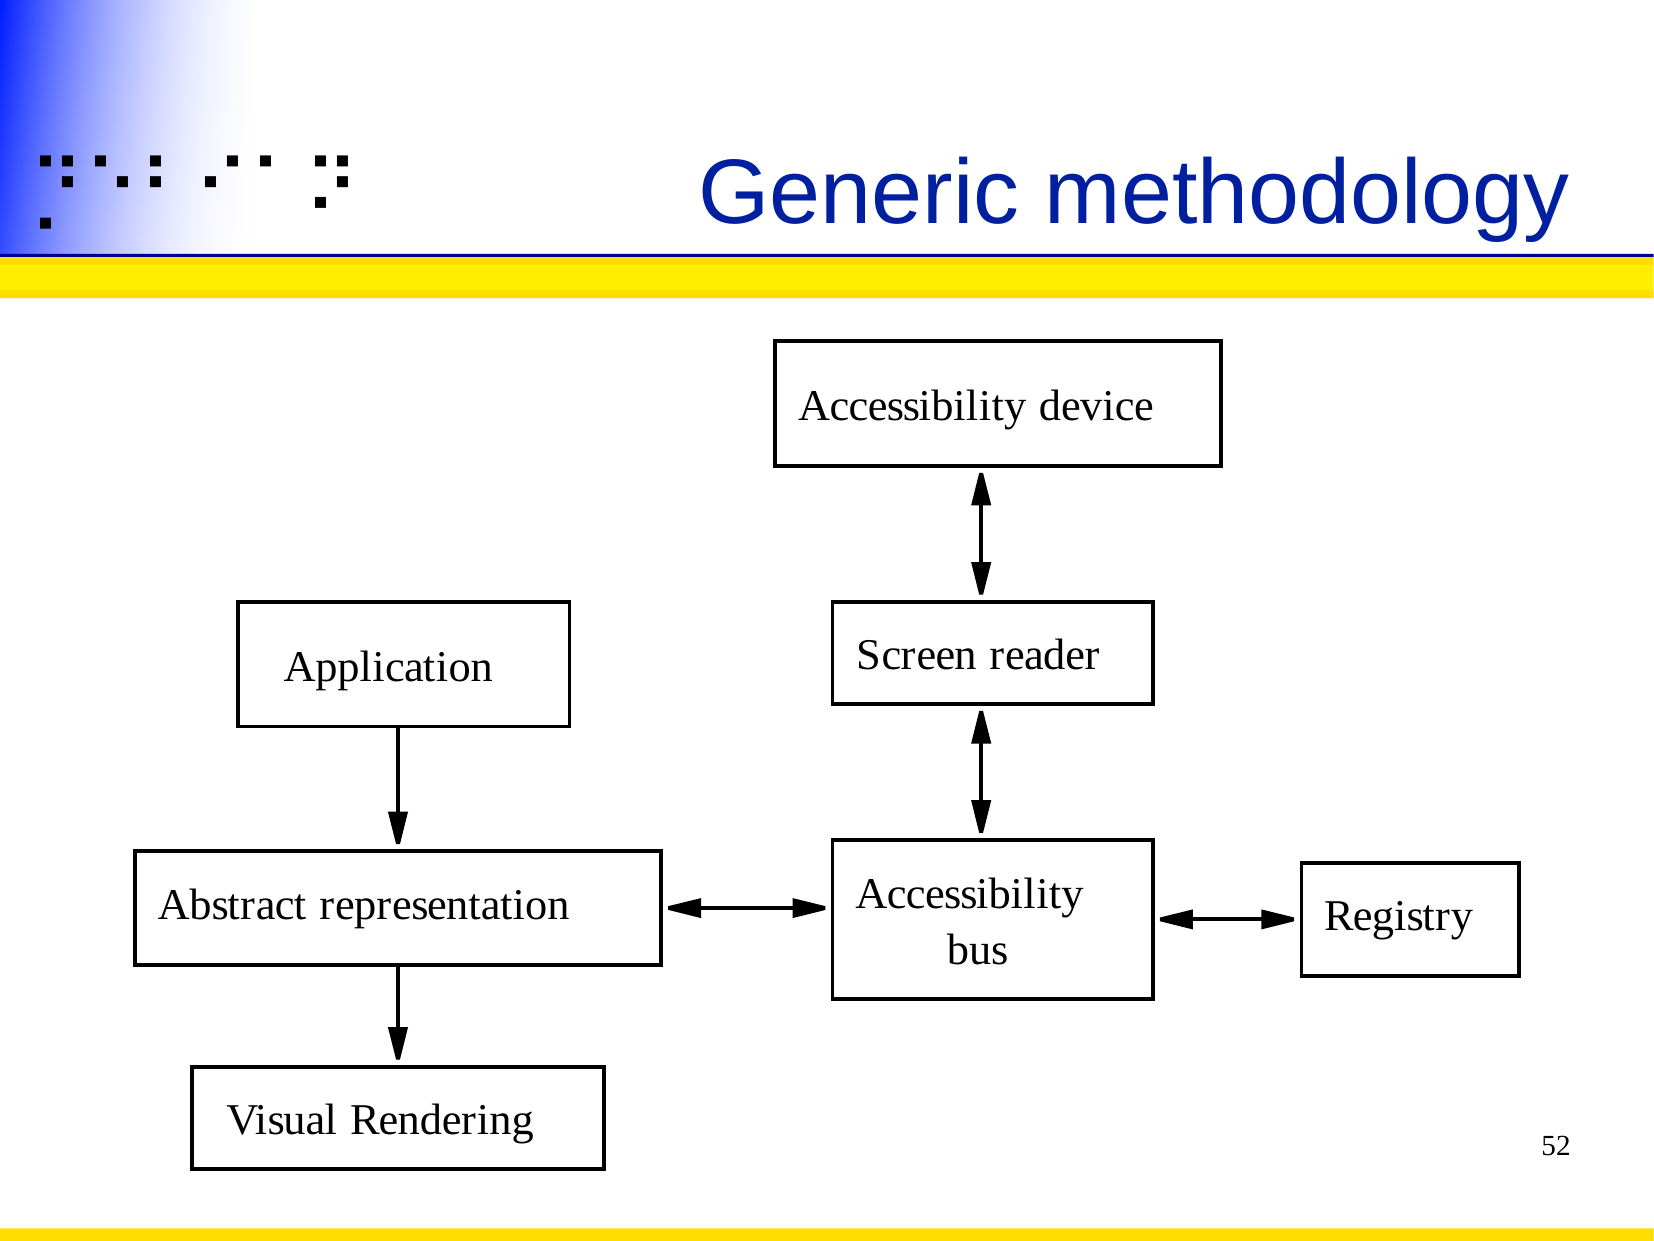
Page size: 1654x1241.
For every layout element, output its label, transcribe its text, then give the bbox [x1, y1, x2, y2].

title Generic methodology [372, 126, 1571, 257]
picture [119, 325, 1534, 1185]
